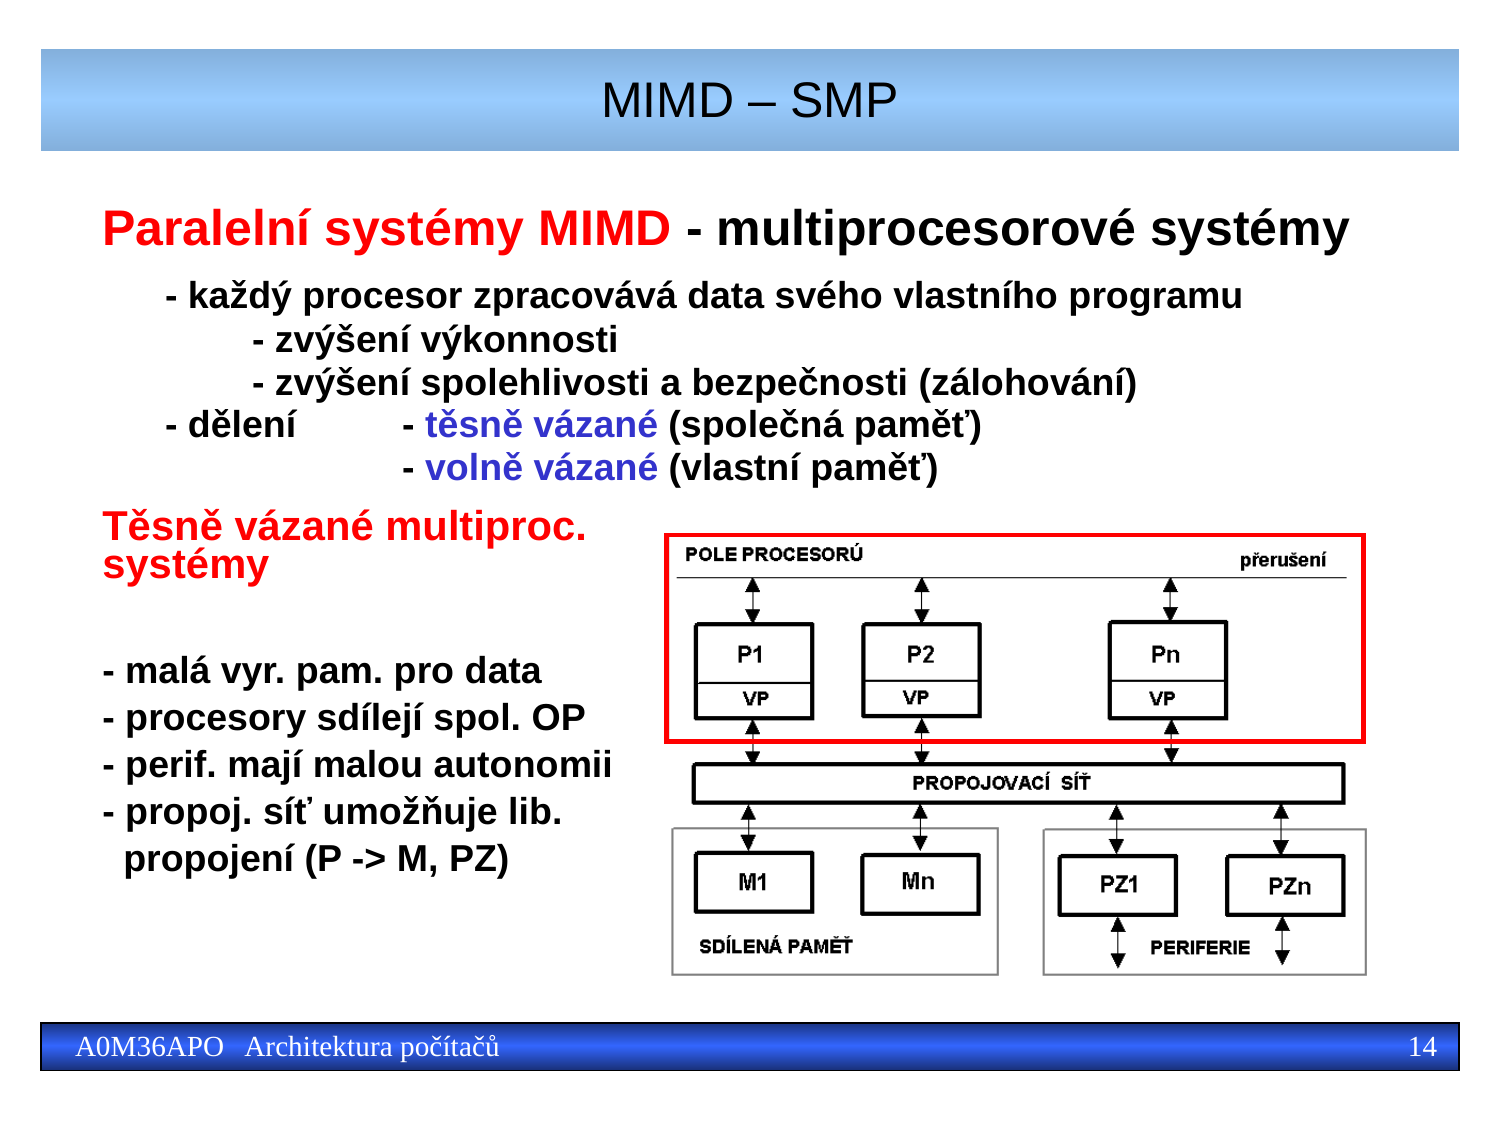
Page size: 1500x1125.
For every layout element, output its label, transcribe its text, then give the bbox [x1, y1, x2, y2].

title MIMD – SMP [41, 49, 1459, 151]
picture [633, 512, 1400, 1010]
text_box Paralelní systémy MIMD - multiprocesorové systémy - každý procesor zpracovává data svého vlastního programu - zvýšení výkonnosti - zvýšení spolehlivosti a bezpečnosti (zálohování) - dělení - těsně vázané (společná paměť) - volně vázané (vlastní paměť) Těsně vázané multiproc. systémy - malá vyr. pam. pro data - procesory sdílejí spol. OP - perif. mají malou autonomii - propoj. síť umožňuje lib. propojení (P -> M, PZ) [87, 187, 1413, 1038]
